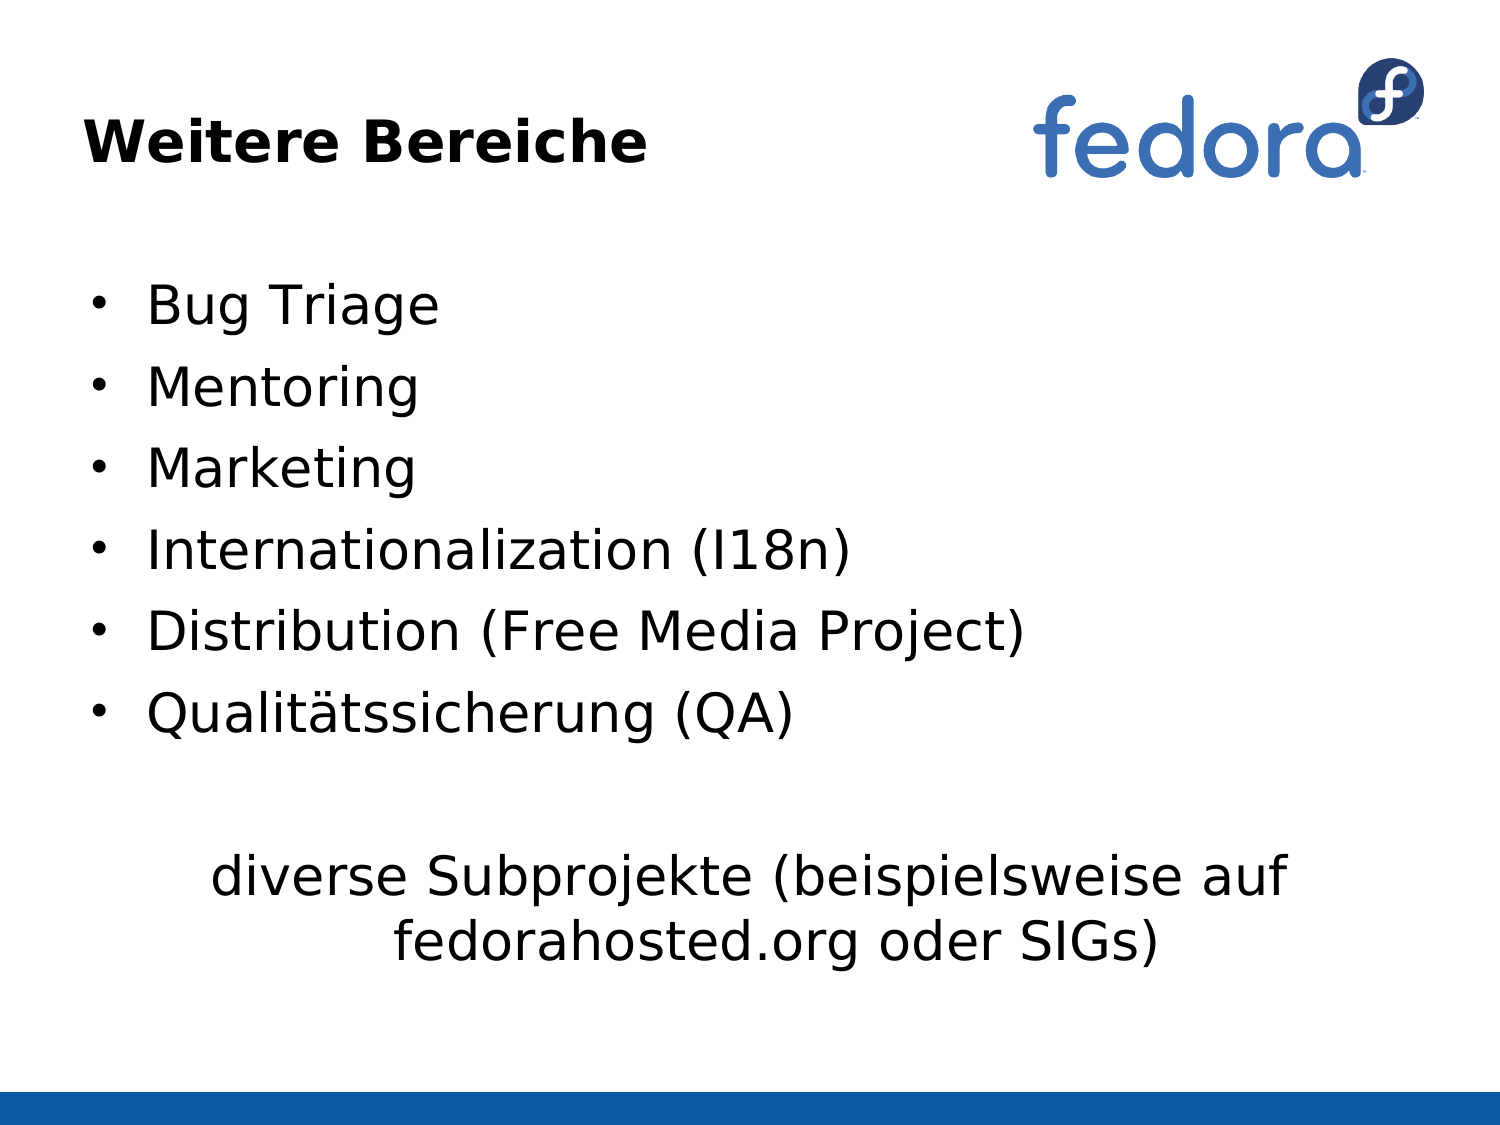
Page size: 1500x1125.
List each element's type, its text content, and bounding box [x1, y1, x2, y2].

picture [1034, 58, 1424, 178]
list Bug Triage Mentoring Marketing Internationalization (I18n) Distribution (Free Media Project) Qualitätssicherung (QA) diverse Subprojekte (beispielsweise auf fedorahosted.org oder SIGs) [75, 262, 1425, 1021]
picture [0, 1092, 1500, 1125]
title Weitere Bereiche [67, 35, 1034, 244]
